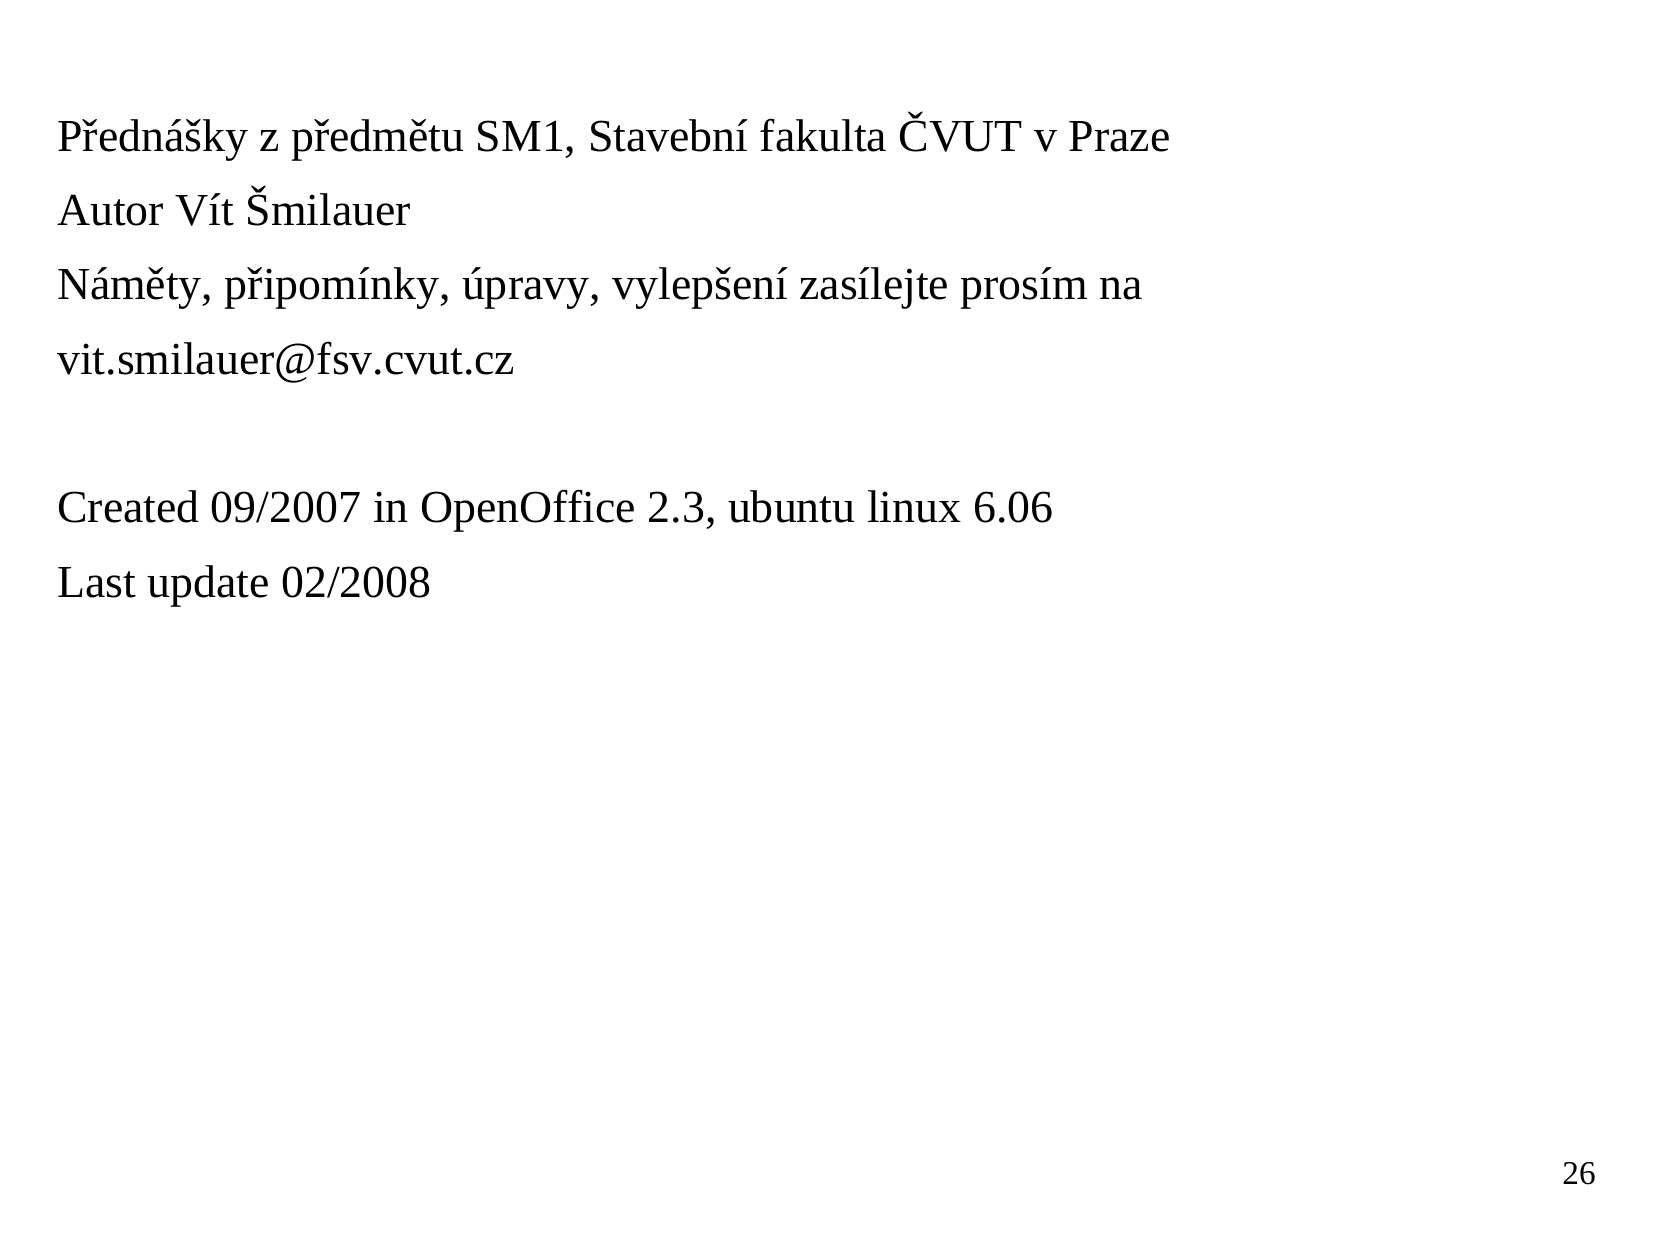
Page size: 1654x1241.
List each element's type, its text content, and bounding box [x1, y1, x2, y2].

list Přednášky z předmětu SM1, Stavební fakulta ČVUT v Praze Autor Vít Šmilauer Náměty, připomínky, úpravy, vylepšení zasílejte prosím na vit.smilauer@fsv.cvut.cz Created 09/2007 in OpenOffice 2.3, ubuntu linux 6.06 Last update 02/2008 [57, 110, 1546, 929]
